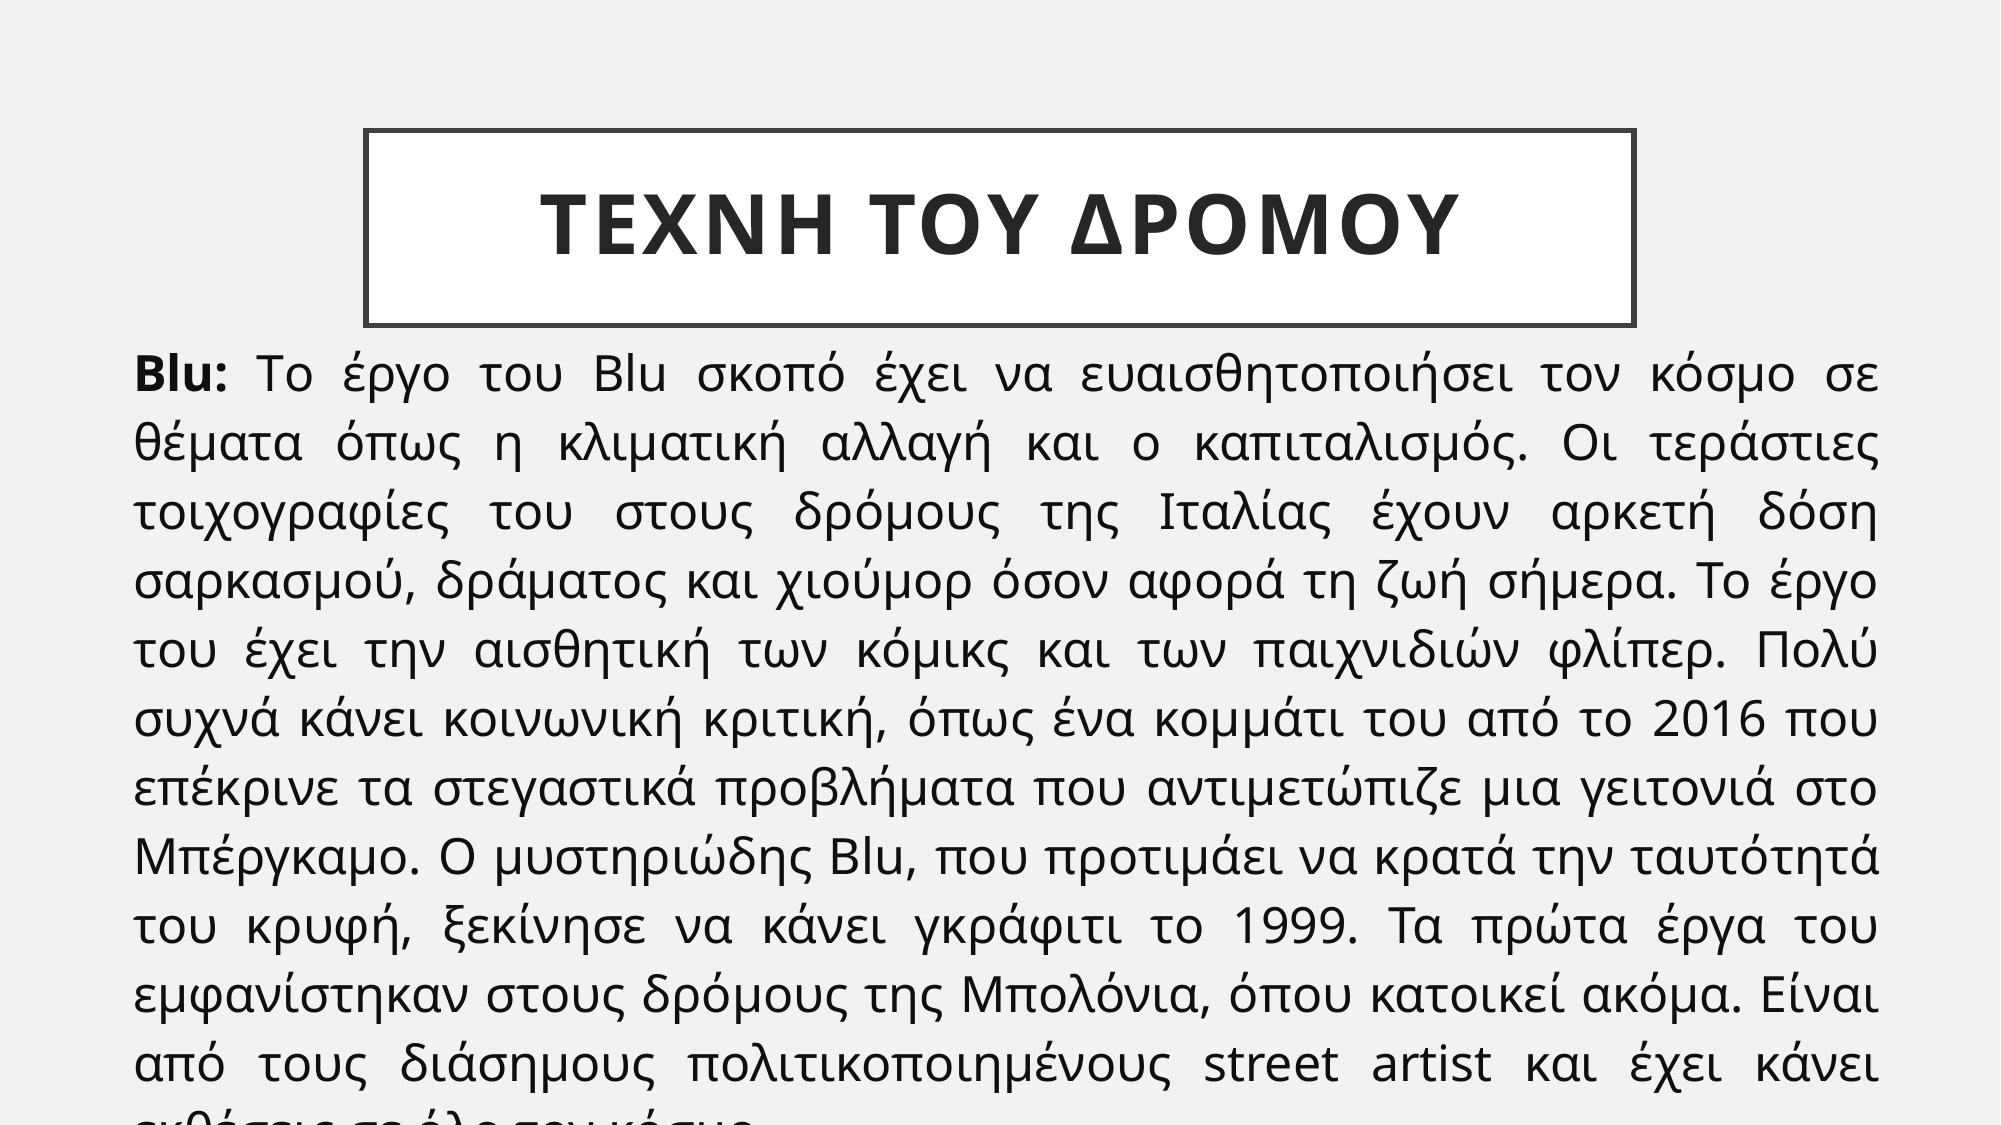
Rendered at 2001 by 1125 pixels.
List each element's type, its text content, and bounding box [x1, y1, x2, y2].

title Τεχνη του δρομου [366, 130, 1634, 324]
list Blu: Tο έργο του Blu σκοπό έχει να ευαισθητοποιήσει τον κόσμο σε θέματα όπως η κλιματική αλλαγή και ο καπιταλισμός. Οι τεράστιες τοιχογραφίες του στους δρόμους της Ιταλίας έχουν αρκετή δόση σαρκασμού, δράματος και χιούμορ όσον αφορά τη ζωή σήμερα. Το έργο του έχει την αισθητική των κόμικς και των παιχνιδιών φλίπερ. Πολύ συχνά κάνει κοινωνική κριτική, όπως ένα κομμάτι του από το 2016 που επέκρινε τα στεγαστικά προβλήματα που αντιμετώπιζε μια γειτονιά στο Μπέργκαμο. Ο μυστηριώδης Blu, που προτιμάει να κρατά την ταυτότητά του κρυφή, ξεκίνησε να κάνει γκράφιτι το 1999. Τα πρώτα έργα του εμφανίστηκαν στους δρόμους της Μπολόνια, όπου κατοικεί ακόμα. Είναι από τους διάσημους πολιτικοποιημένους street artist και έχει κάνει εκθέσεις σε όλο τον κόσμο. [118, 324, 1896, 799]
